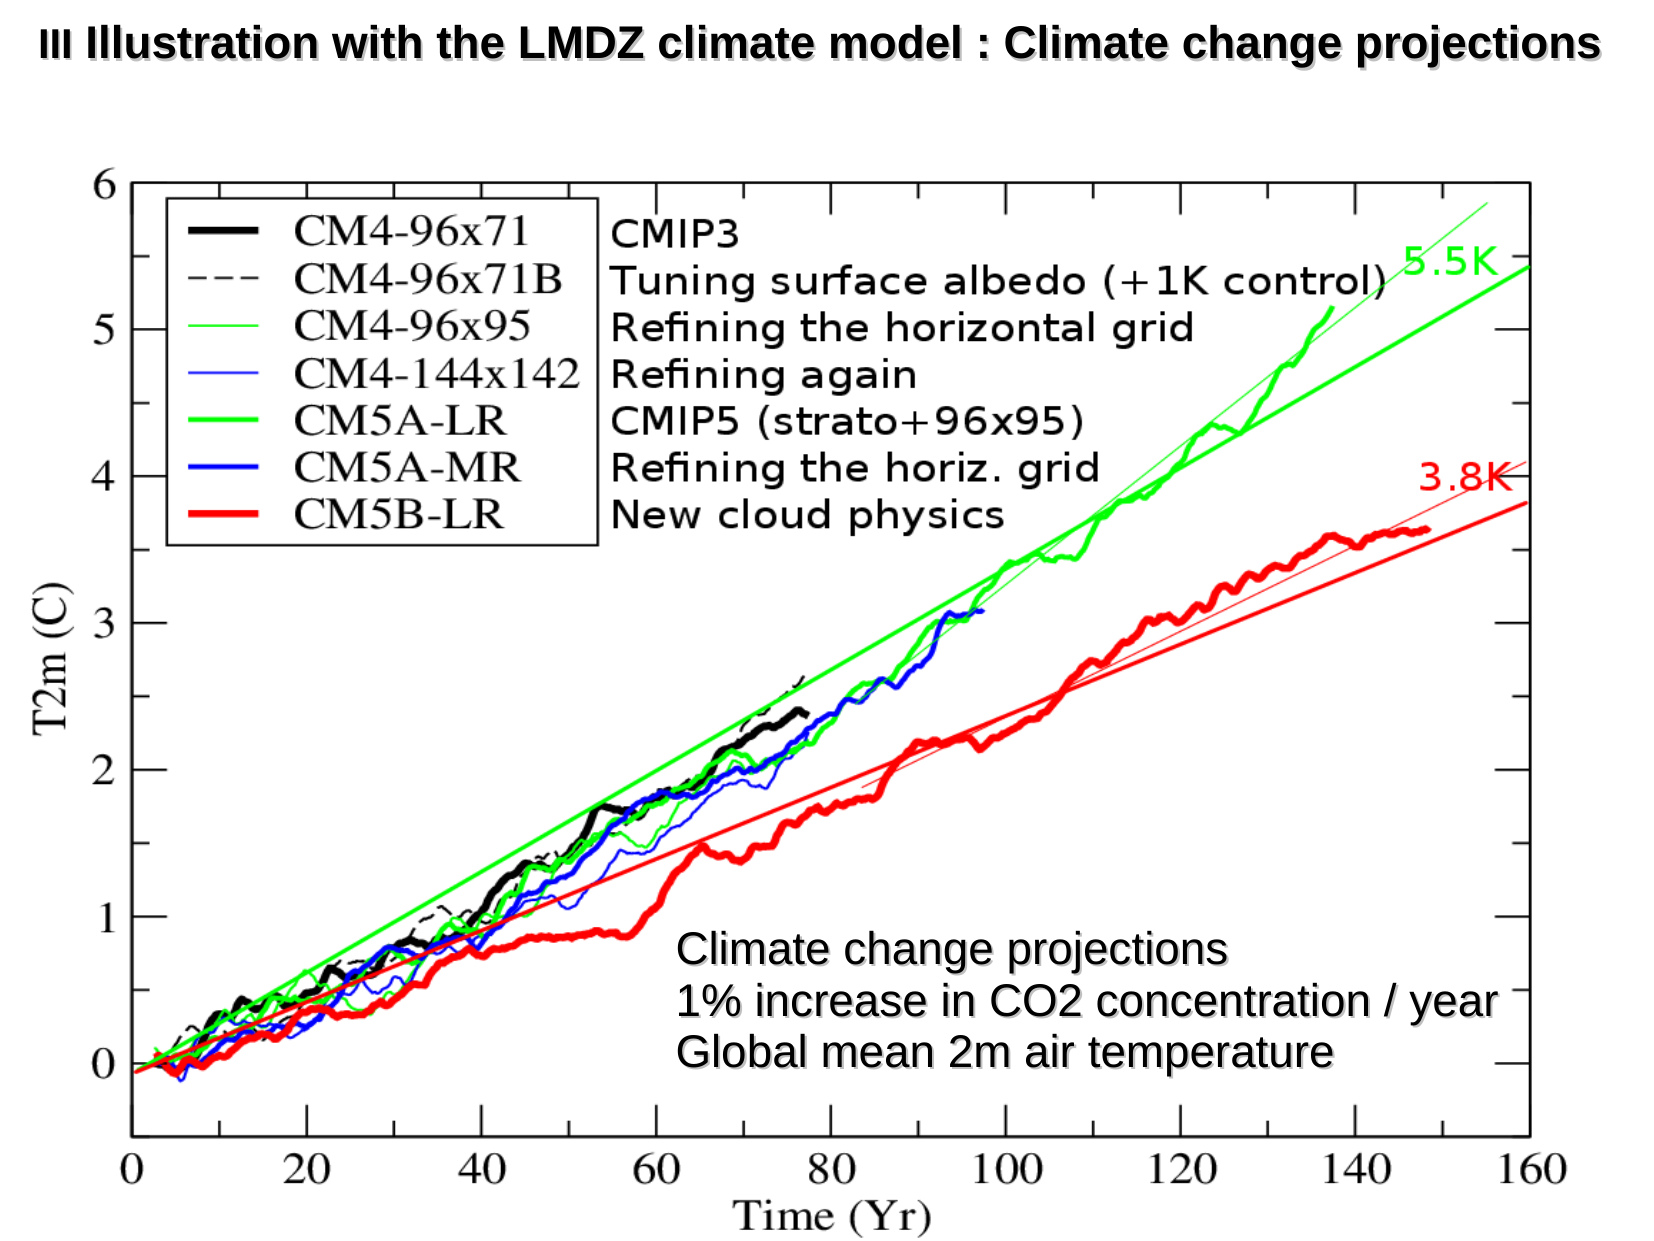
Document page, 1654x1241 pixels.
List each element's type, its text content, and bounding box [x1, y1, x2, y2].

text_box III Illustration with the LMDZ climate model : Climate change projections [23, 10, 1622, 174]
picture [27, 174, 1569, 1241]
text_box Climate change projections 1% increase in CO2 concentration / year Global mean 2m air temperature [660, 915, 1601, 1085]
